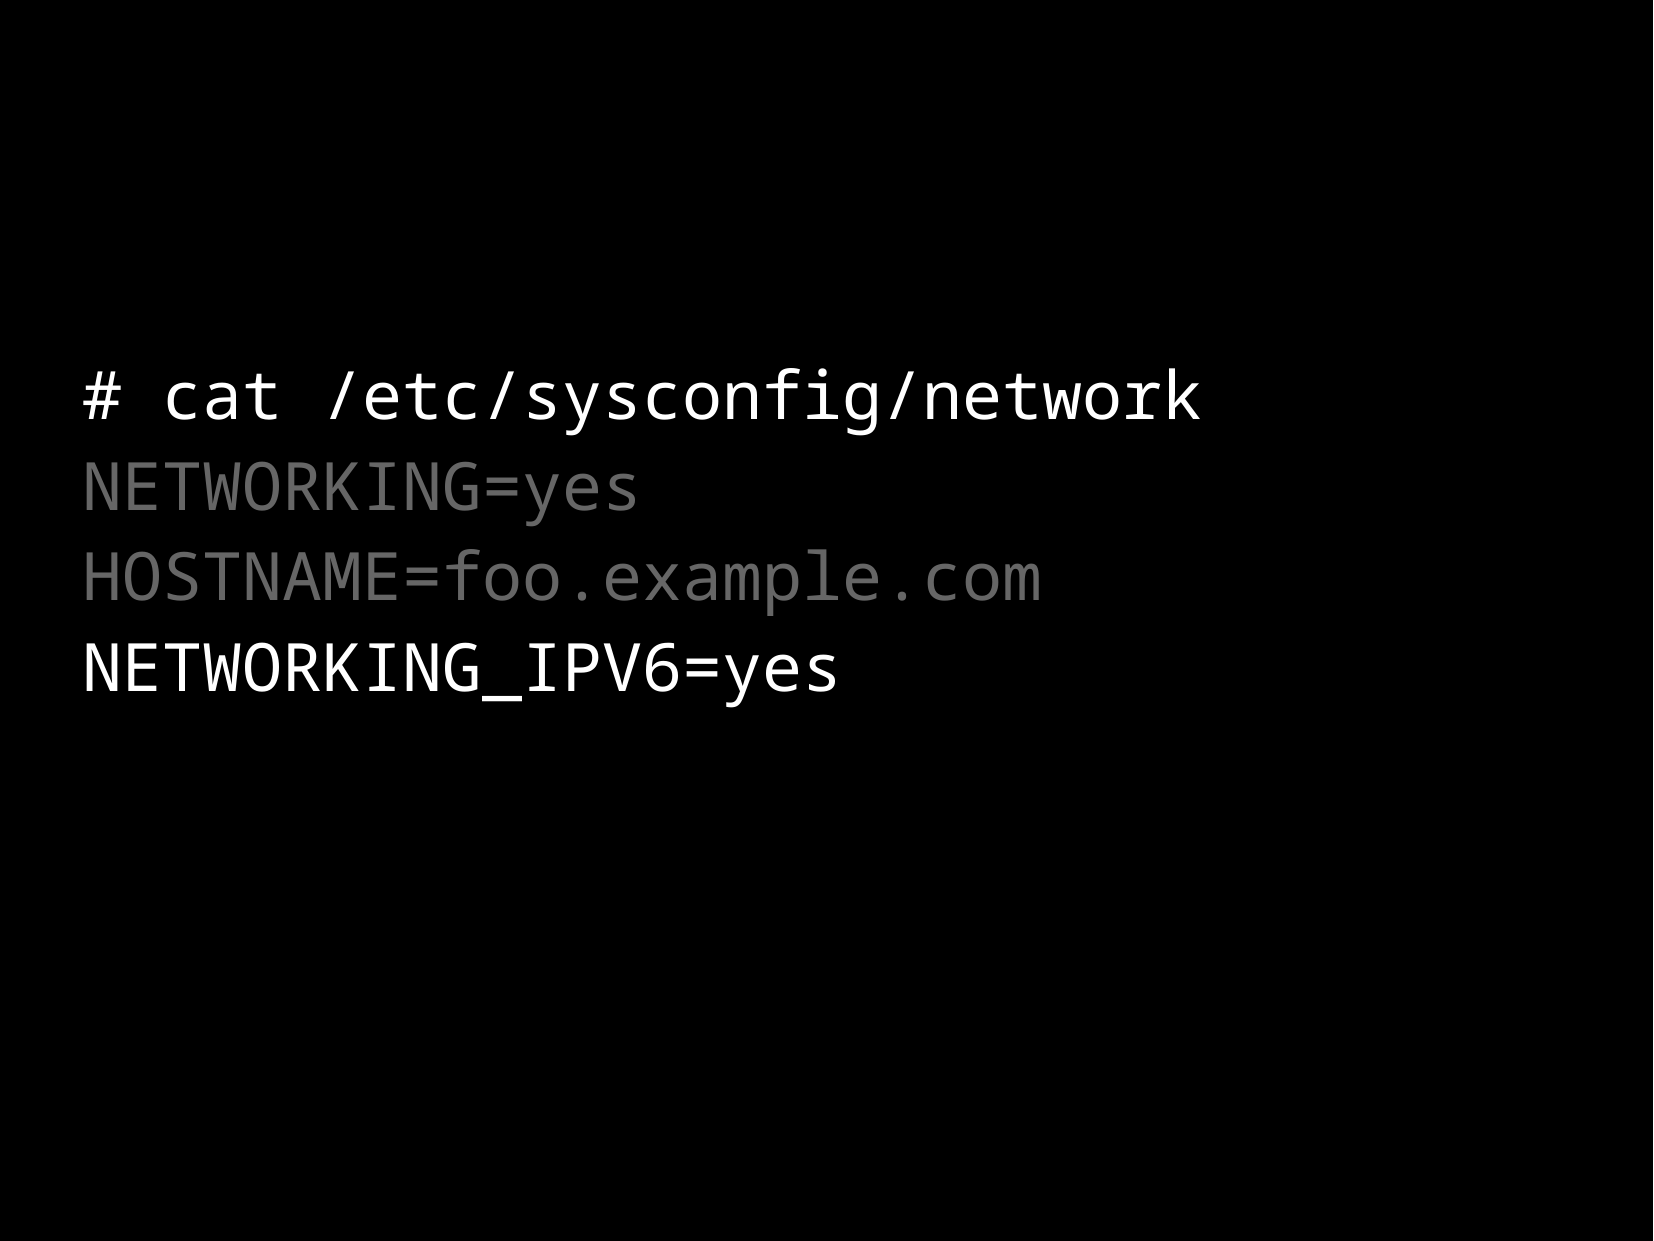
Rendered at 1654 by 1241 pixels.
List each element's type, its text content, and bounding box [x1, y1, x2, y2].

subtitle # cat /etc/sysconfig/network NETWORKING=yes HOSTNAME=foo.example.com NETWORKING_IPV6=yes [82, 49, 1571, 1010]
